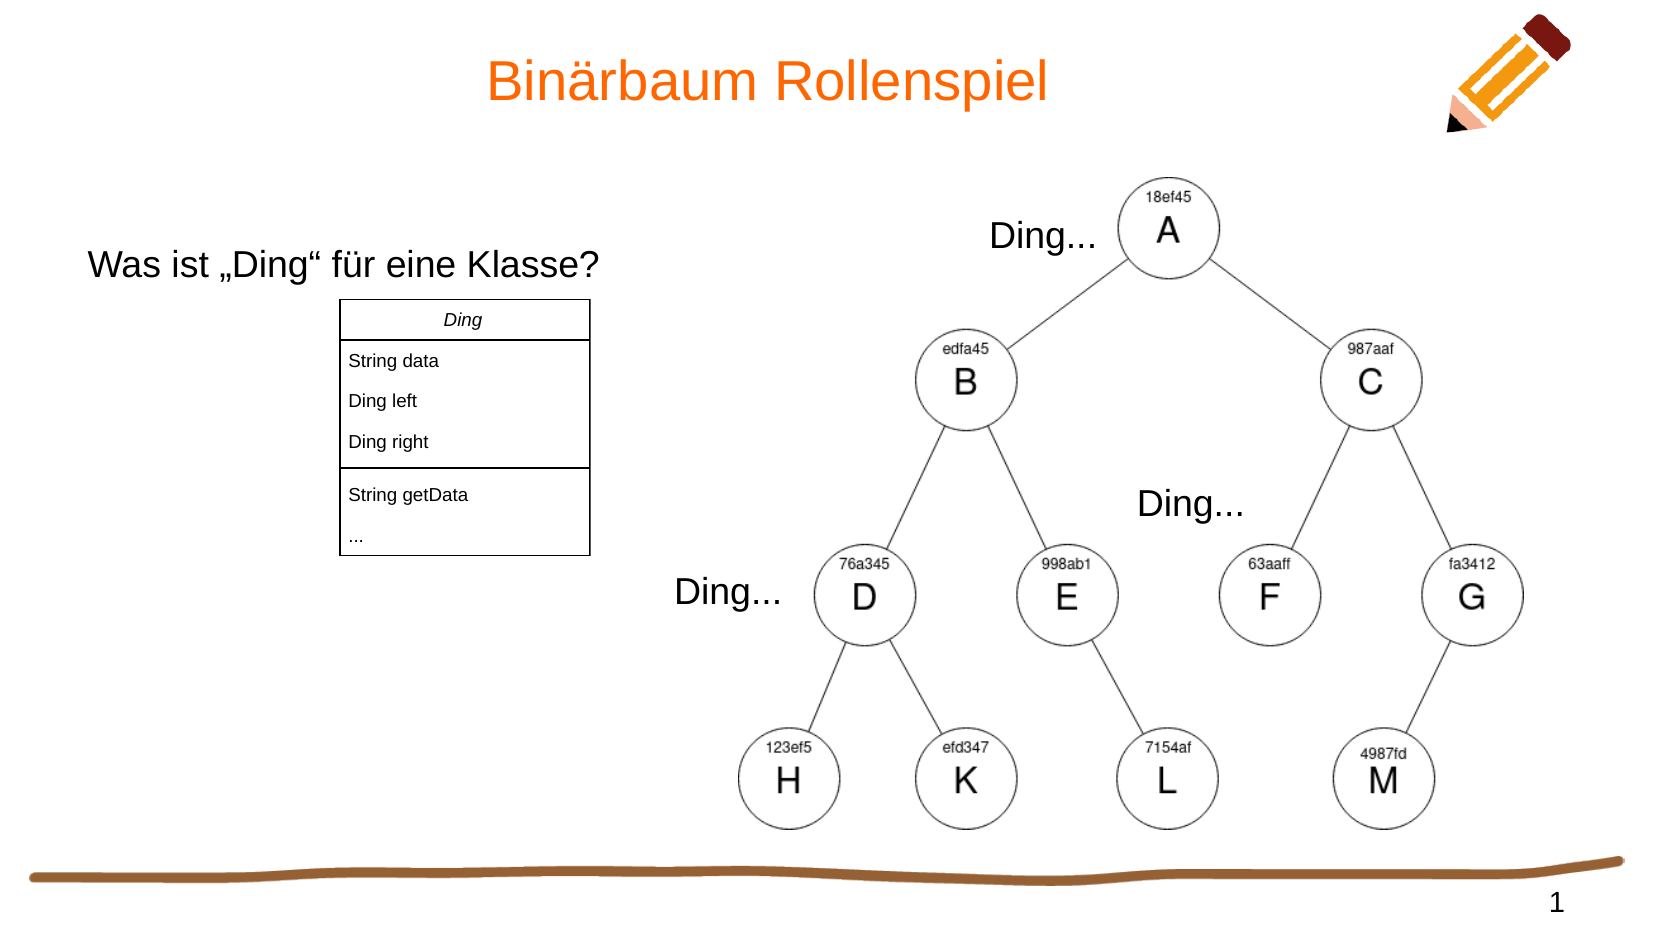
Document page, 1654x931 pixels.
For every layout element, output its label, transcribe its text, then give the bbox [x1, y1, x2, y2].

text_box Ding... [974, 206, 1113, 264]
picture [339, 298, 591, 562]
picture [29, 856, 1625, 886]
picture [1446, 14, 1571, 133]
text_box Was ist „Ding“ für eine Klasse? [72, 236, 616, 294]
text_box Ding... [659, 563, 798, 621]
picture [738, 177, 1524, 830]
title Binärbaum Rollenspiel [88, 29, 1447, 133]
text_box Ding... [1122, 474, 1260, 532]
